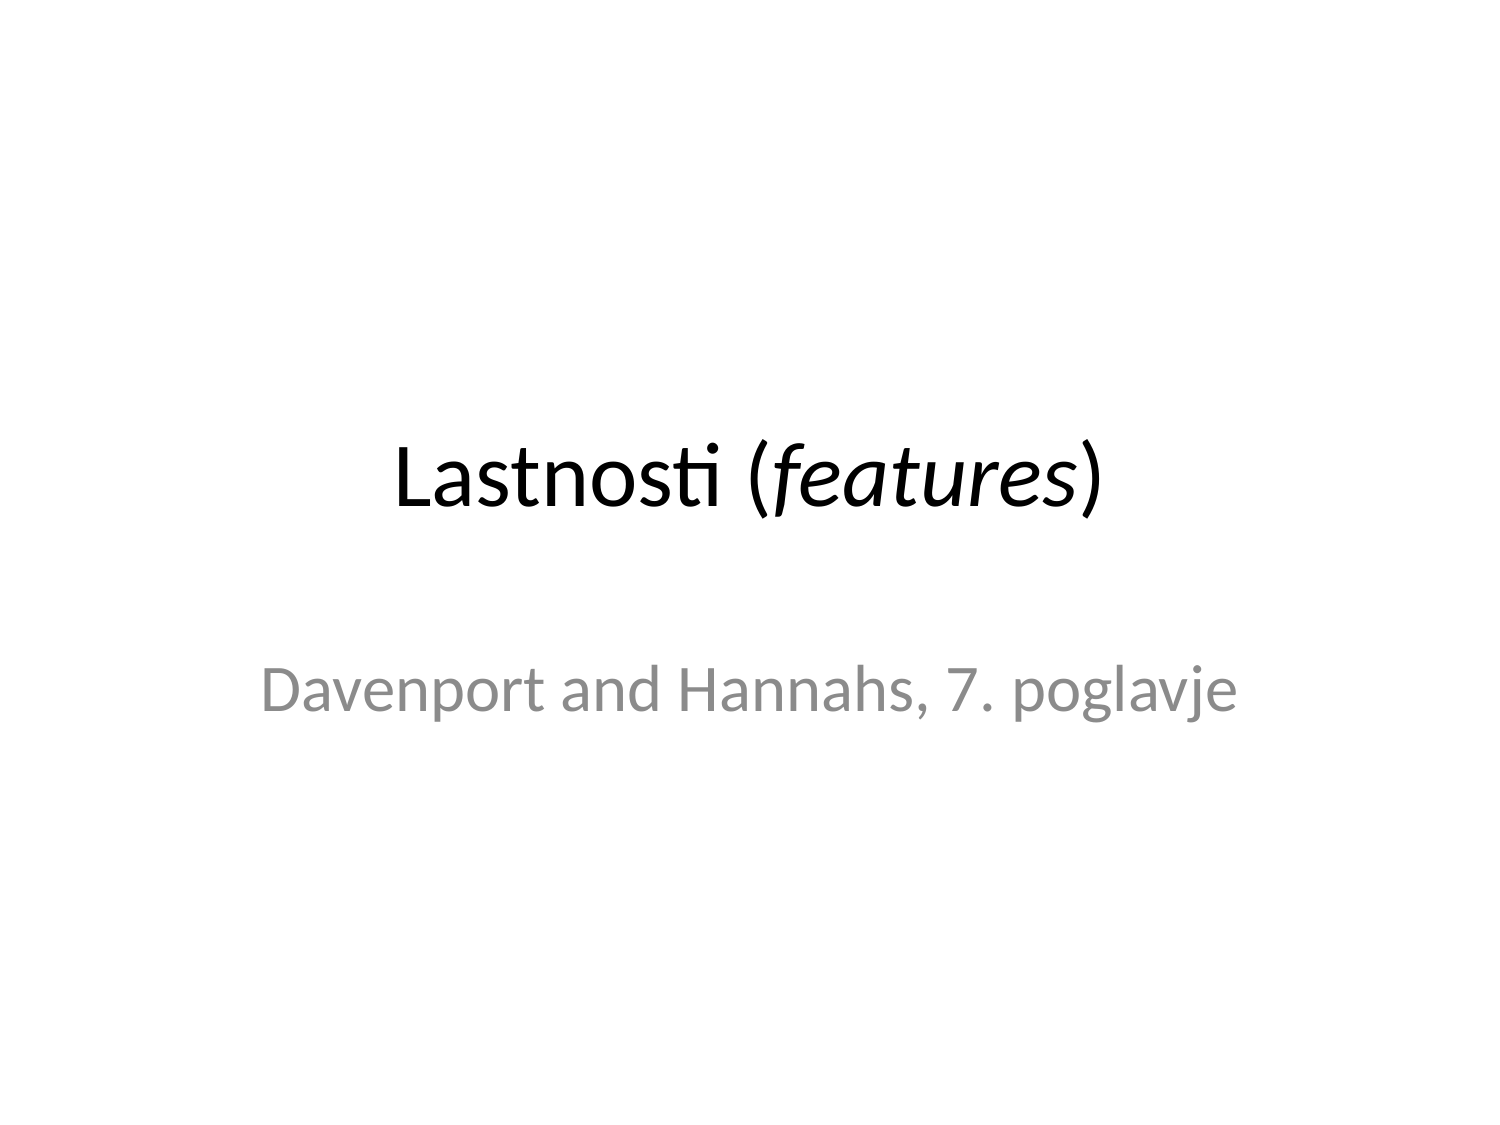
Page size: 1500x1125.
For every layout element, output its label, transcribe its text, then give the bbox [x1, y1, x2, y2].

title Lastnosti (features) [112, 349, 1388, 591]
subtitle Davenport and Hannahs, 7. poglavje [225, 637, 1275, 925]
